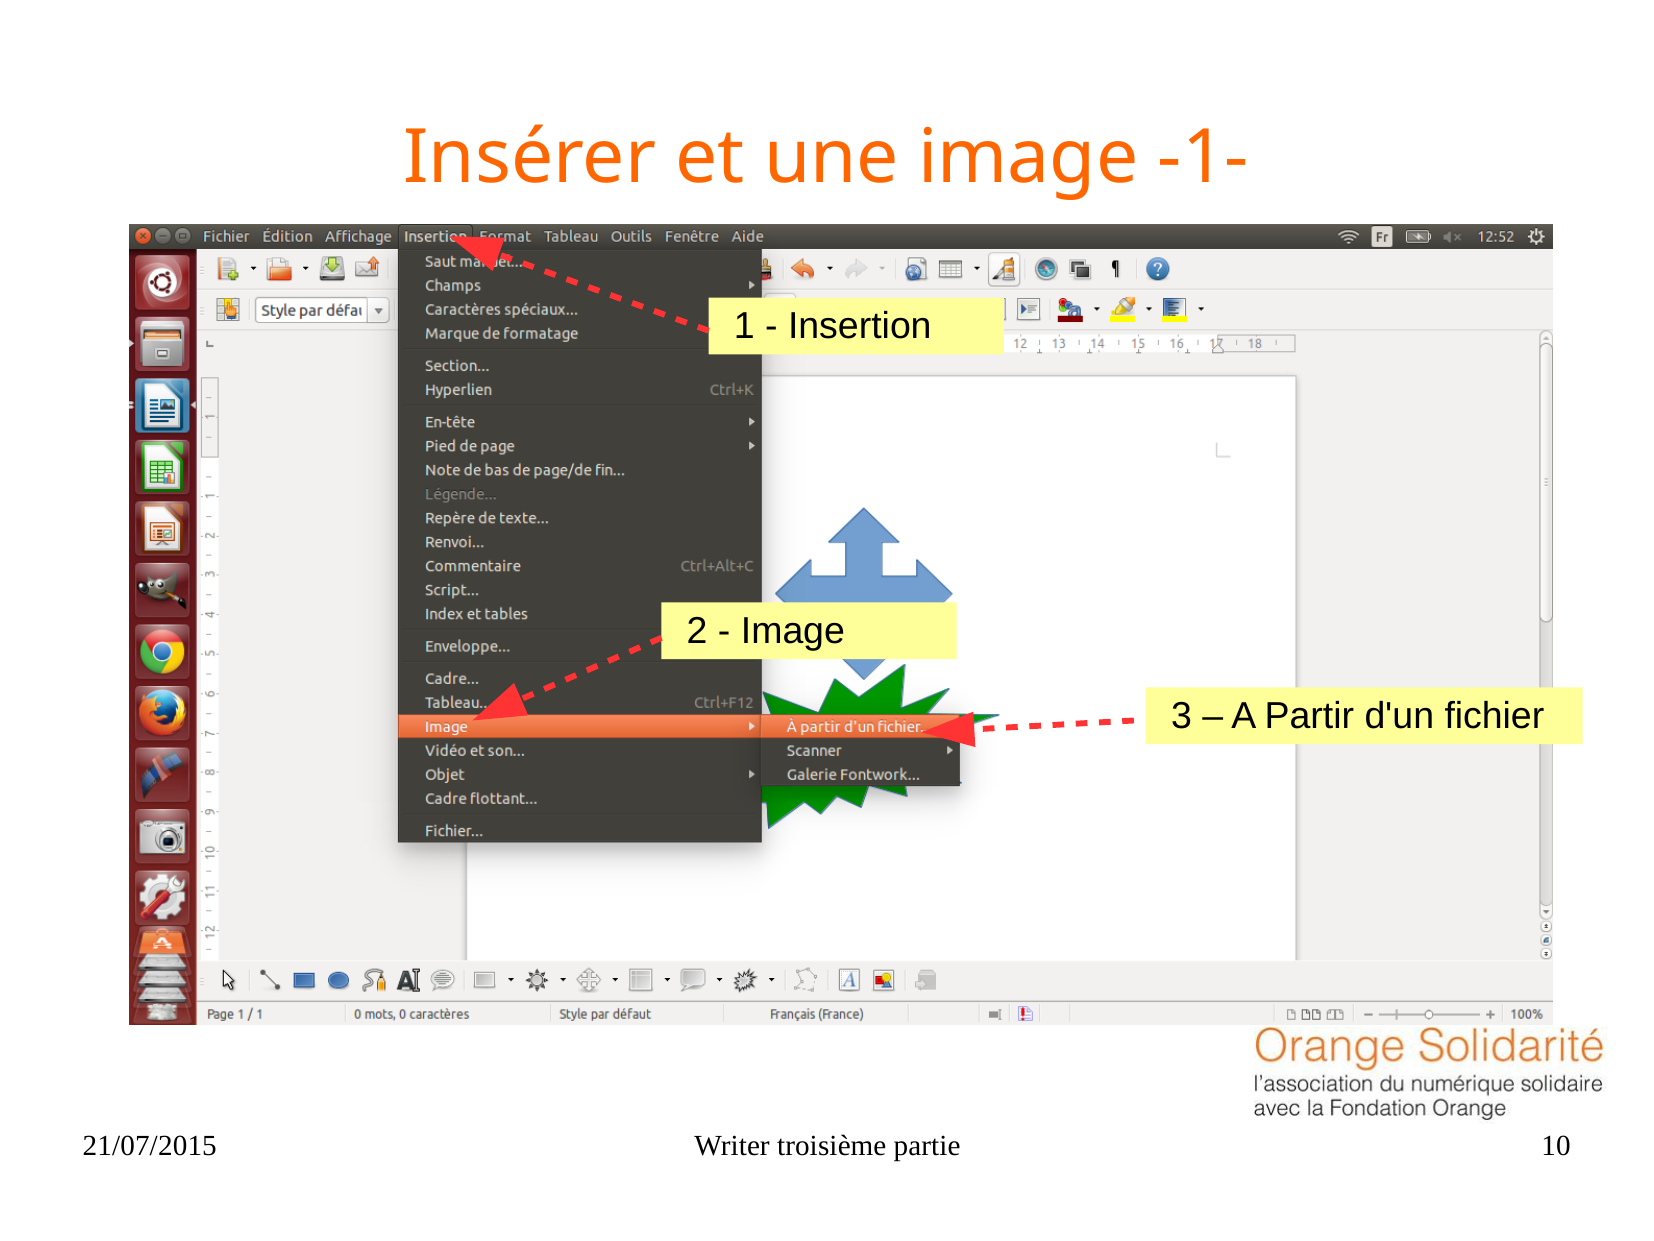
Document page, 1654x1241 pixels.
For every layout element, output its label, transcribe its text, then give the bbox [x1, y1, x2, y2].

picture [129, 224, 1553, 1025]
text_box 2 - Image [661, 602, 957, 660]
text_box 1 - Insertion [708, 297, 1004, 355]
text_box 3 – A Partir d'un fichier [1145, 687, 1583, 745]
title Insérer et une image -1- [82, 49, 1571, 257]
picture [1254, 1027, 1607, 1126]
